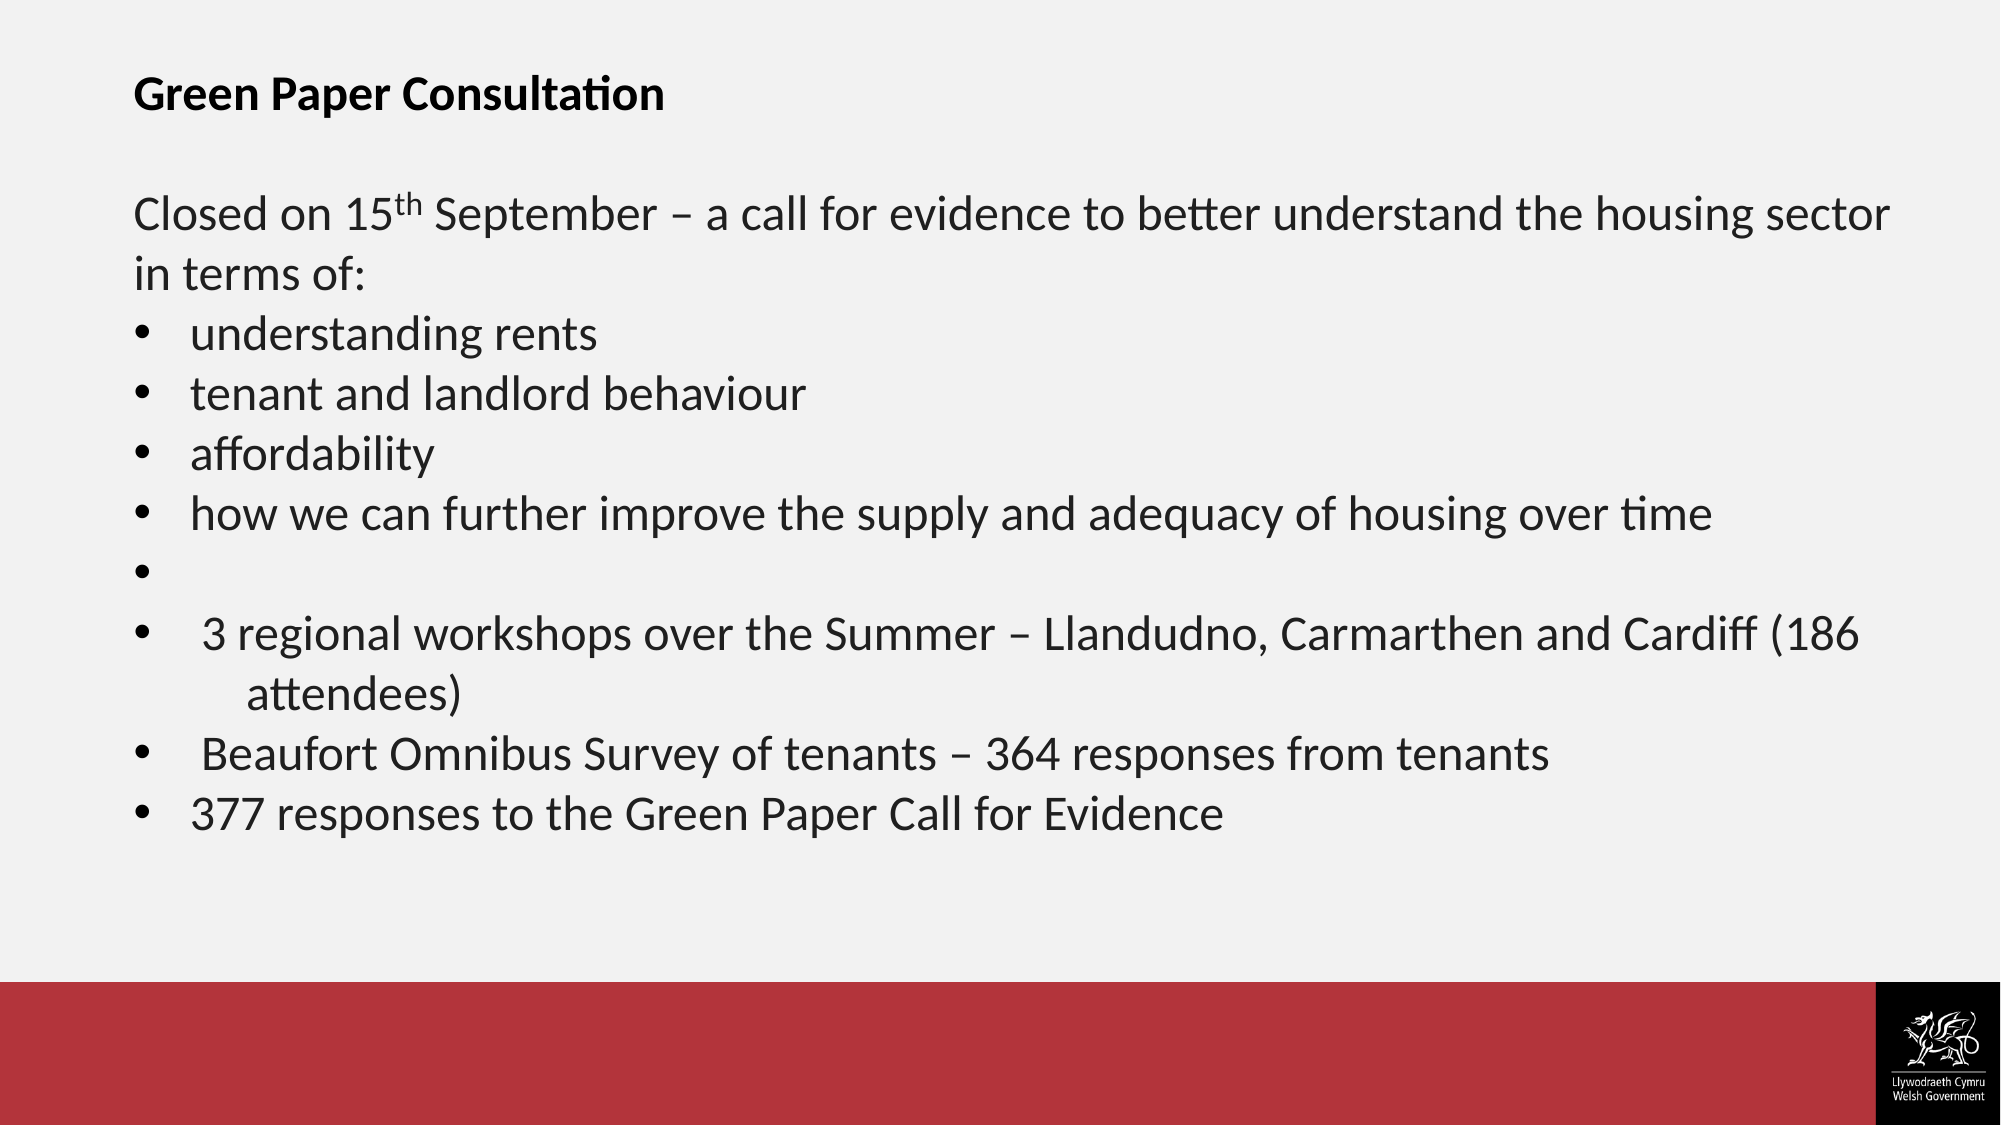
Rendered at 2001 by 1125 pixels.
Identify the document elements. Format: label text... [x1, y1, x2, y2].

picture [1875, 982, 2000, 1125]
text_box [0, 983, 1875, 1125]
text_box Green Paper Consultation Closed on 15th September – a call for evidence to better understand the housing sector in terms of: understanding rents tenant and landlord behaviour affordability how we can further improve the supply and adequacy of housing over time 3 regional workshops over the Summer – Llandudno, Carmarthen and Cardiff (186 attendees) Beaufort Omnibus Survey of tenants – 364 responses from tenants 377 responses to the Green Paper Call for Evidence [118, 53, 1907, 917]
